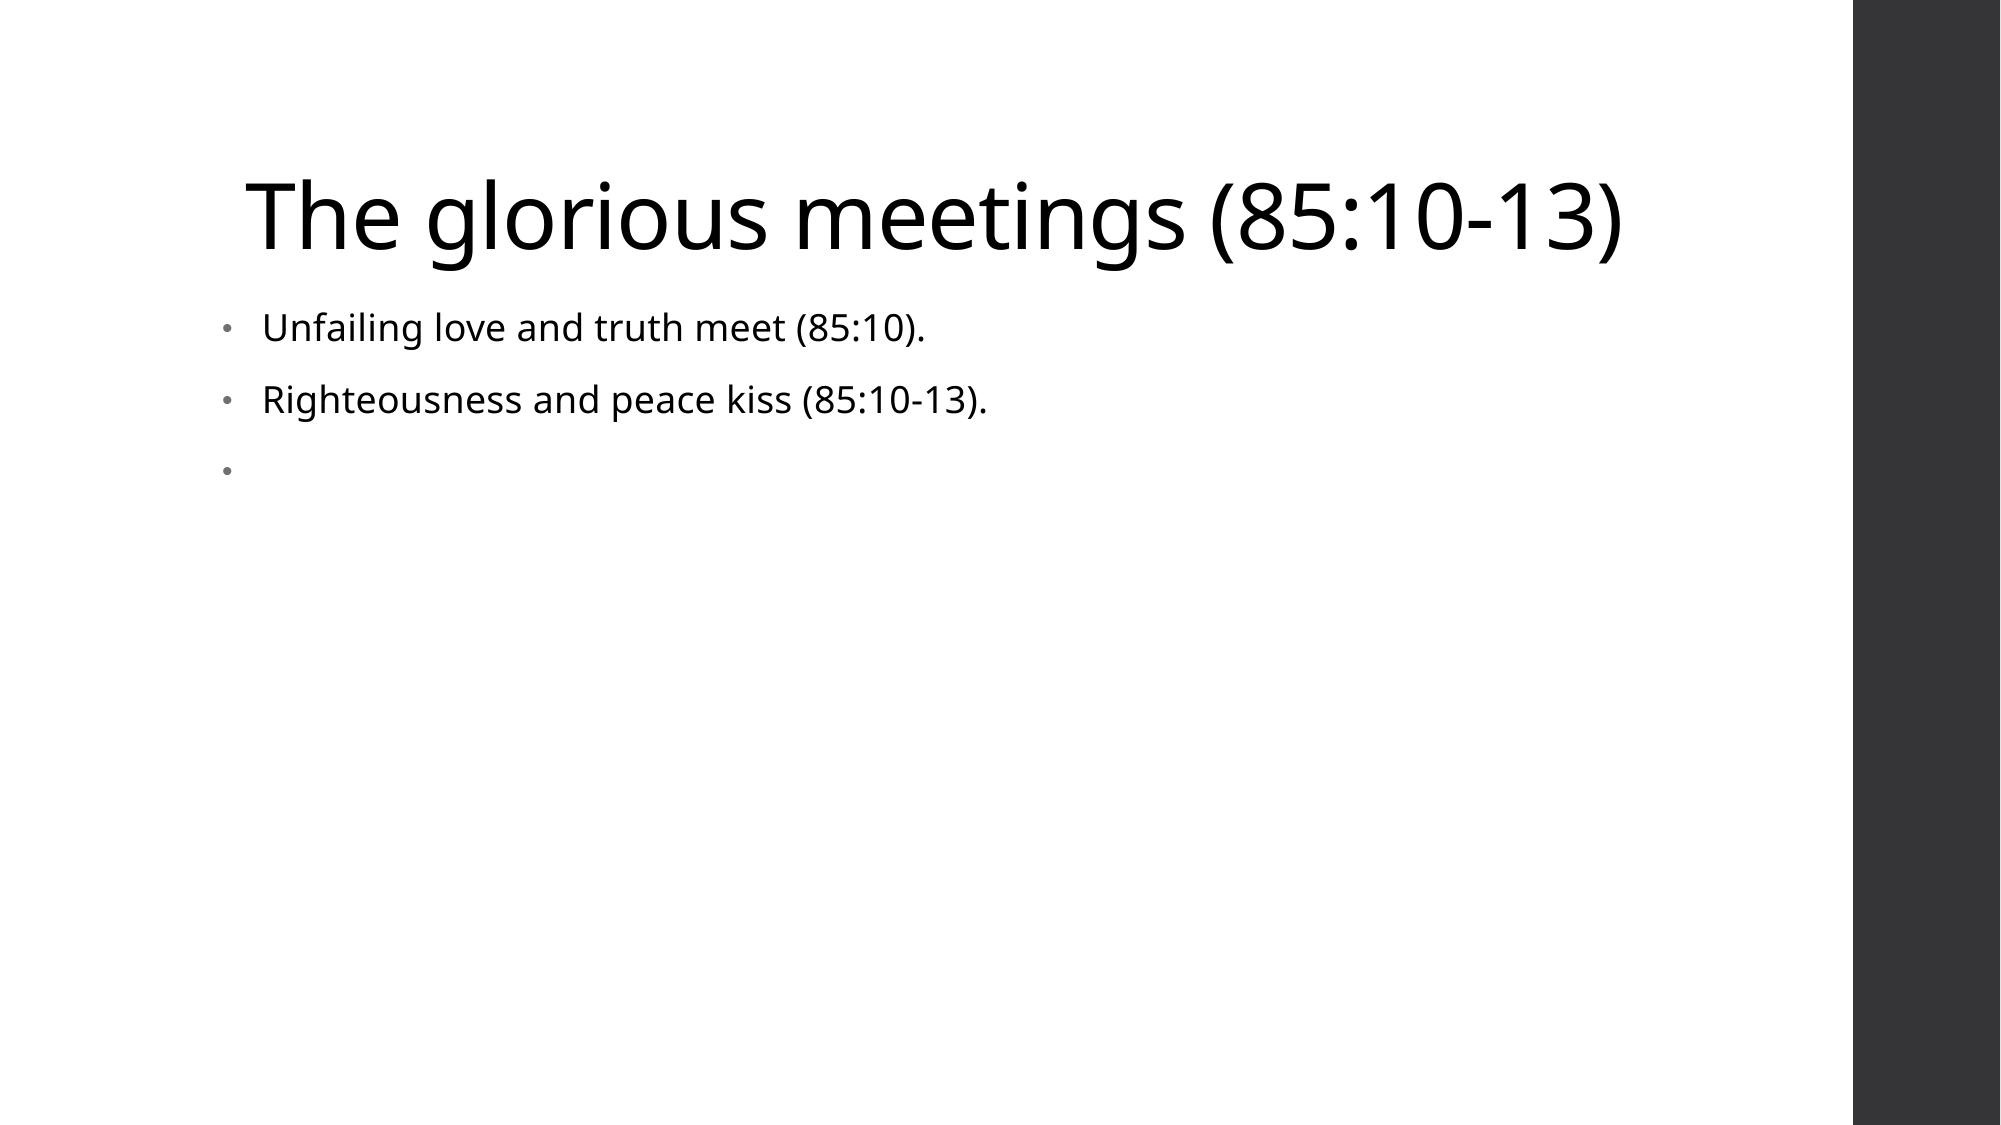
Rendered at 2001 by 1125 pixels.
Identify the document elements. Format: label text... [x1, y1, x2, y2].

title The glorious meetings (85:10-13) [206, 60, 1797, 278]
list Unfailing love and truth meet (85:10). Righteousness and peace kiss (85:10-13). [206, 299, 1617, 1014]
